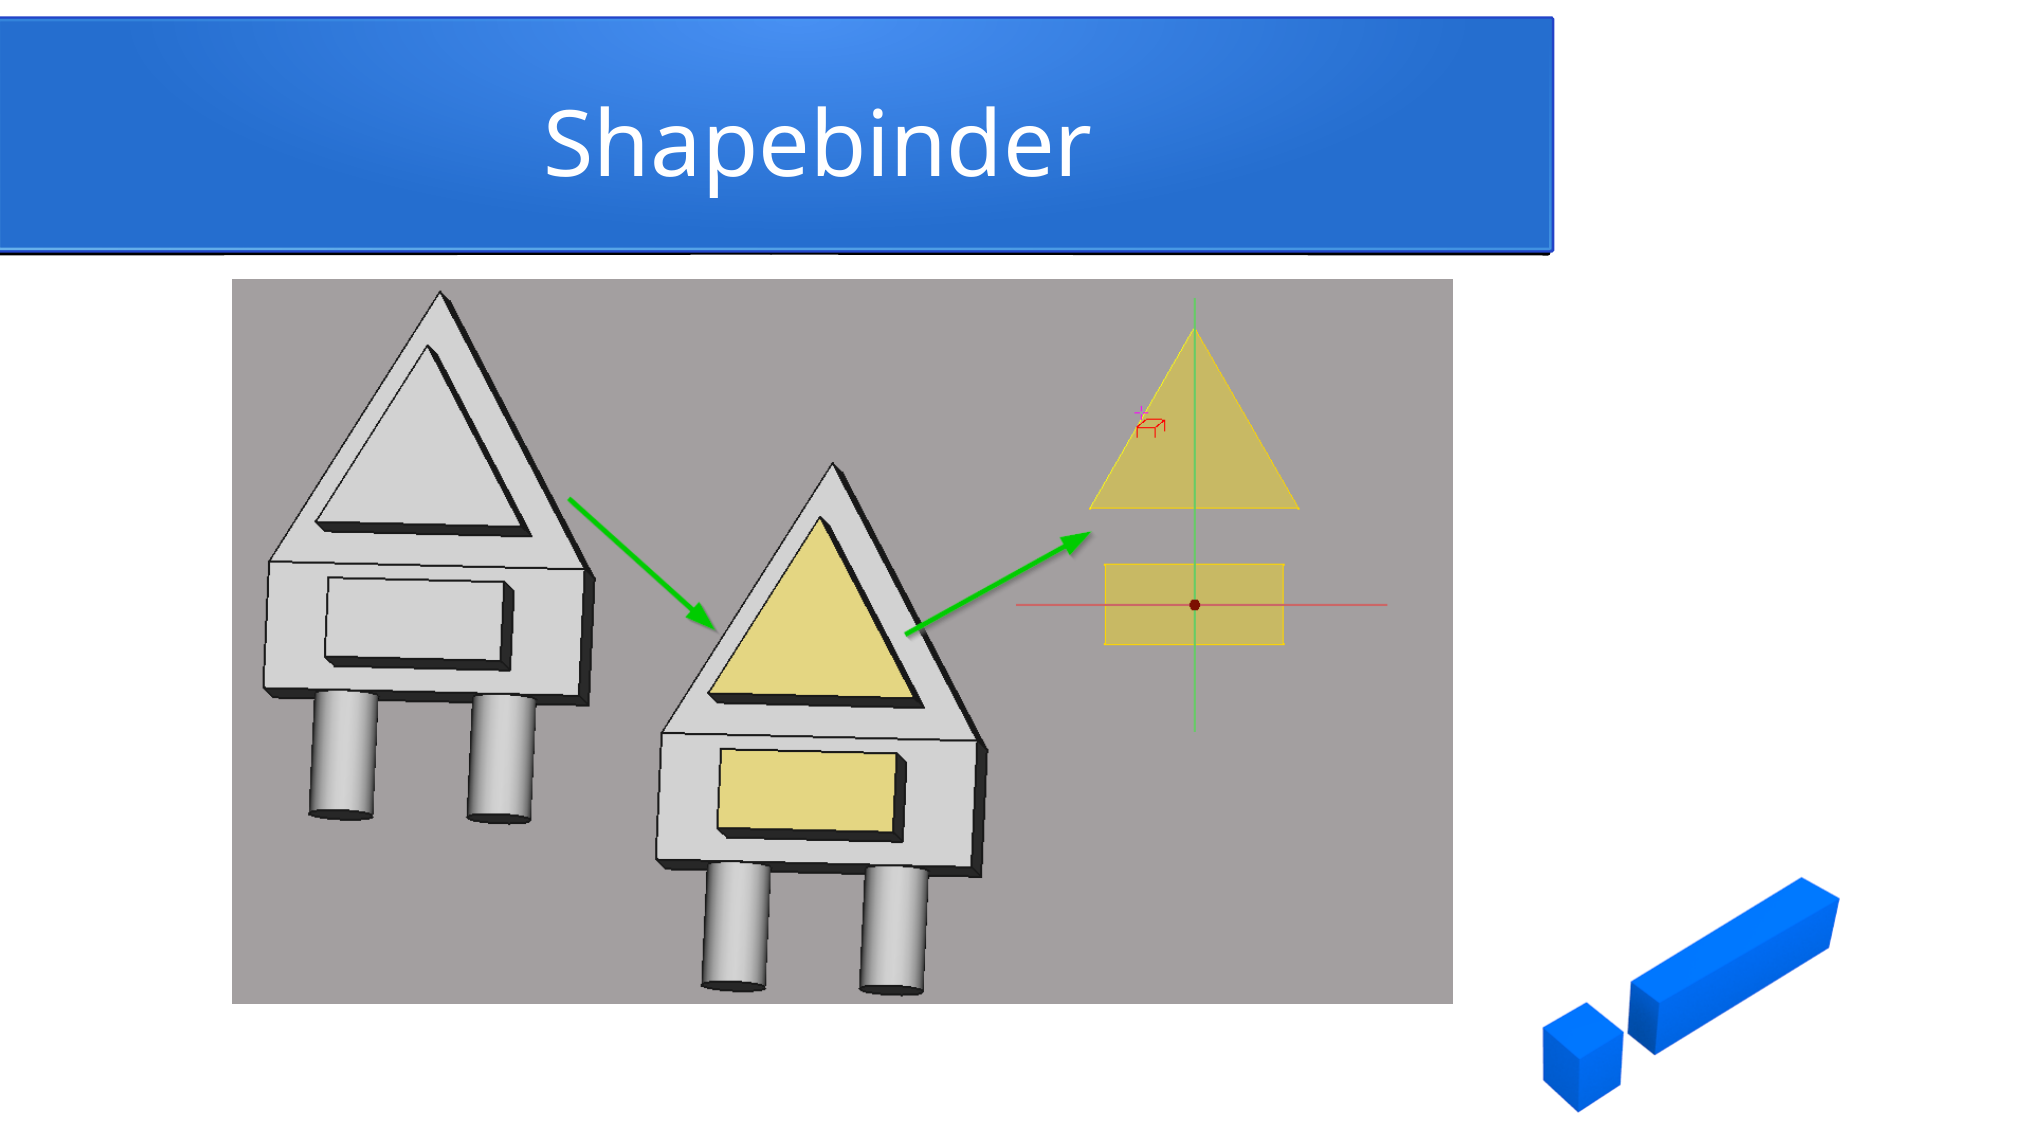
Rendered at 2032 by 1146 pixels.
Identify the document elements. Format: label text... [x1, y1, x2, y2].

picture [232, 279, 2032, 1143]
title Shapebinder [101, 45, 1536, 237]
